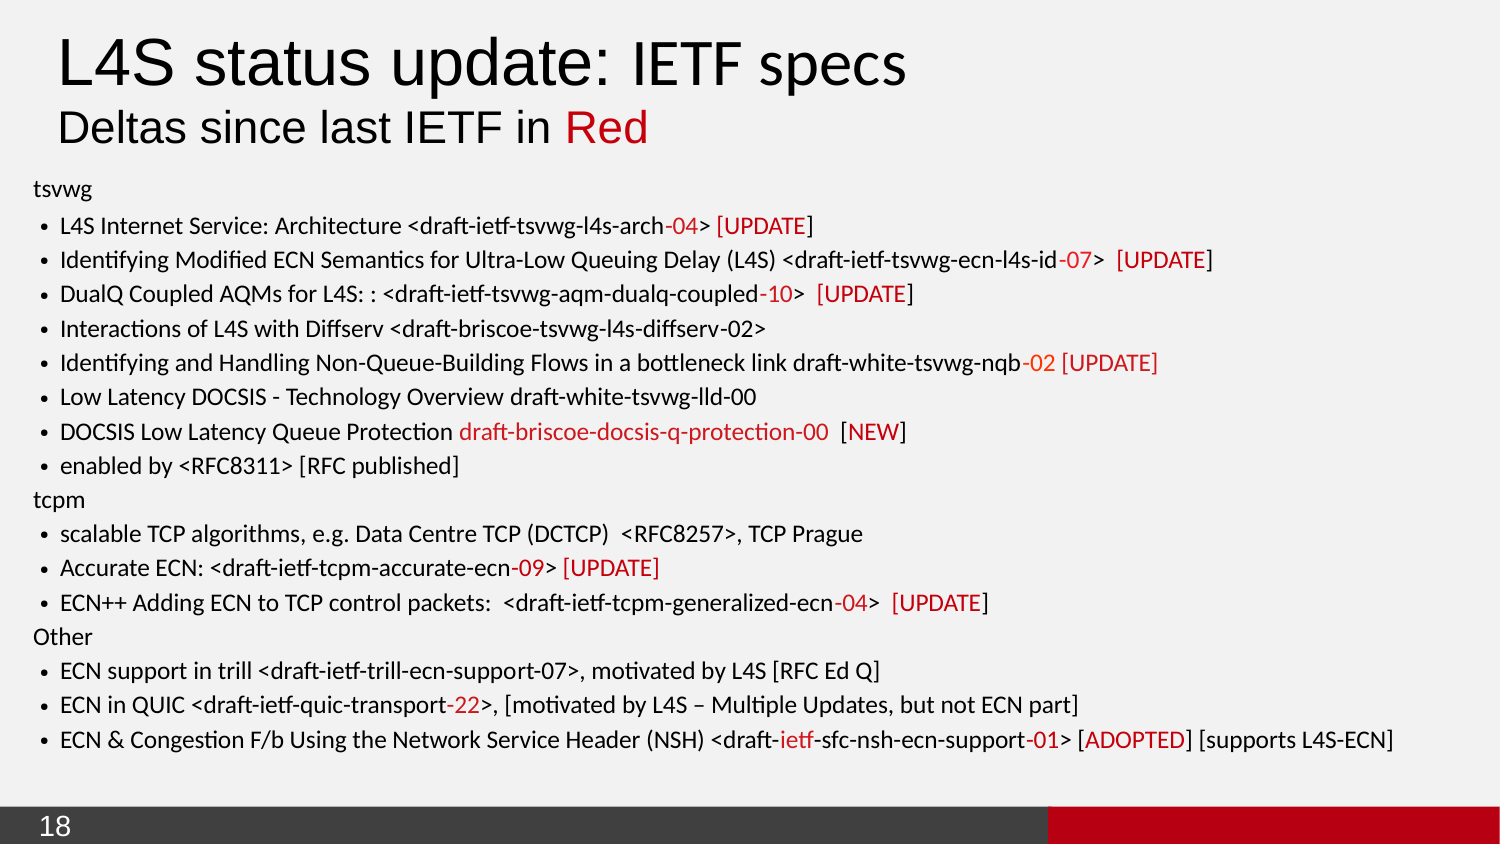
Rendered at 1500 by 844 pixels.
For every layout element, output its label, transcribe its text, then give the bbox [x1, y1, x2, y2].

title L4S status update: IETF specs Deltas since last IETF in Red [57, 13, 1445, 166]
list tsvwg L4S Internet Service: Architecture <draft-ietf-tsvwg-l4s-arch-04> [UPDATE] Identifying Modified ECN Semantics for Ultra-Low Queuing Delay (L4S) <draft-ietf-tsvwg-ecn-l4s-id-07> [UPDATE] DualQ Coupled AQMs for L4S: : <draft-ietf-tsvwg-aqm-dualq-coupled-10> [UPDATE] Interactions of L4S with Diffserv <draft-briscoe-tsvwg-l4s-diffserv-02> Identifying and Handling Non-Queue-Building Flows in a bottleneck link draft-white-tsvwg-nqb-02 [UPDATE] Low Latency DOCSIS - Technology Overview draft-white-tsvwg-lld-00 DOCSIS Low Latency Queue Protection draft-briscoe-docsis-q-protection-00 [NEW] enabled by <RFC8311> [RFC published] tcpm scalable TCP algorithms, e.g. Data Centre TCP (DCTCP) <RFC8257>, TCP Prague Accurate ECN: <draft-ietf-tcpm-accurate-ecn-09> [UPDATE] ECN++ Adding ECN to TCP control packets: <draft-ietf-tcpm-generalized-ecn-04> [UPDATE] Other ECN support in trill <draft-ietf-trill-ecn-support-07>, motivated by L4S [RFC Ed Q] ECN in QUIC <draft-ietf-quic-transport-22>, [motivated by L4S – Multiple Updates, but not ECN part] ECN & Congestion F/b Using the Network Service Header (NSH) <draft-ietf-sfc-nsh-ecn-support-01> [ADOPTED] [supports L4S-ECN] [33, 178, 1410, 775]
